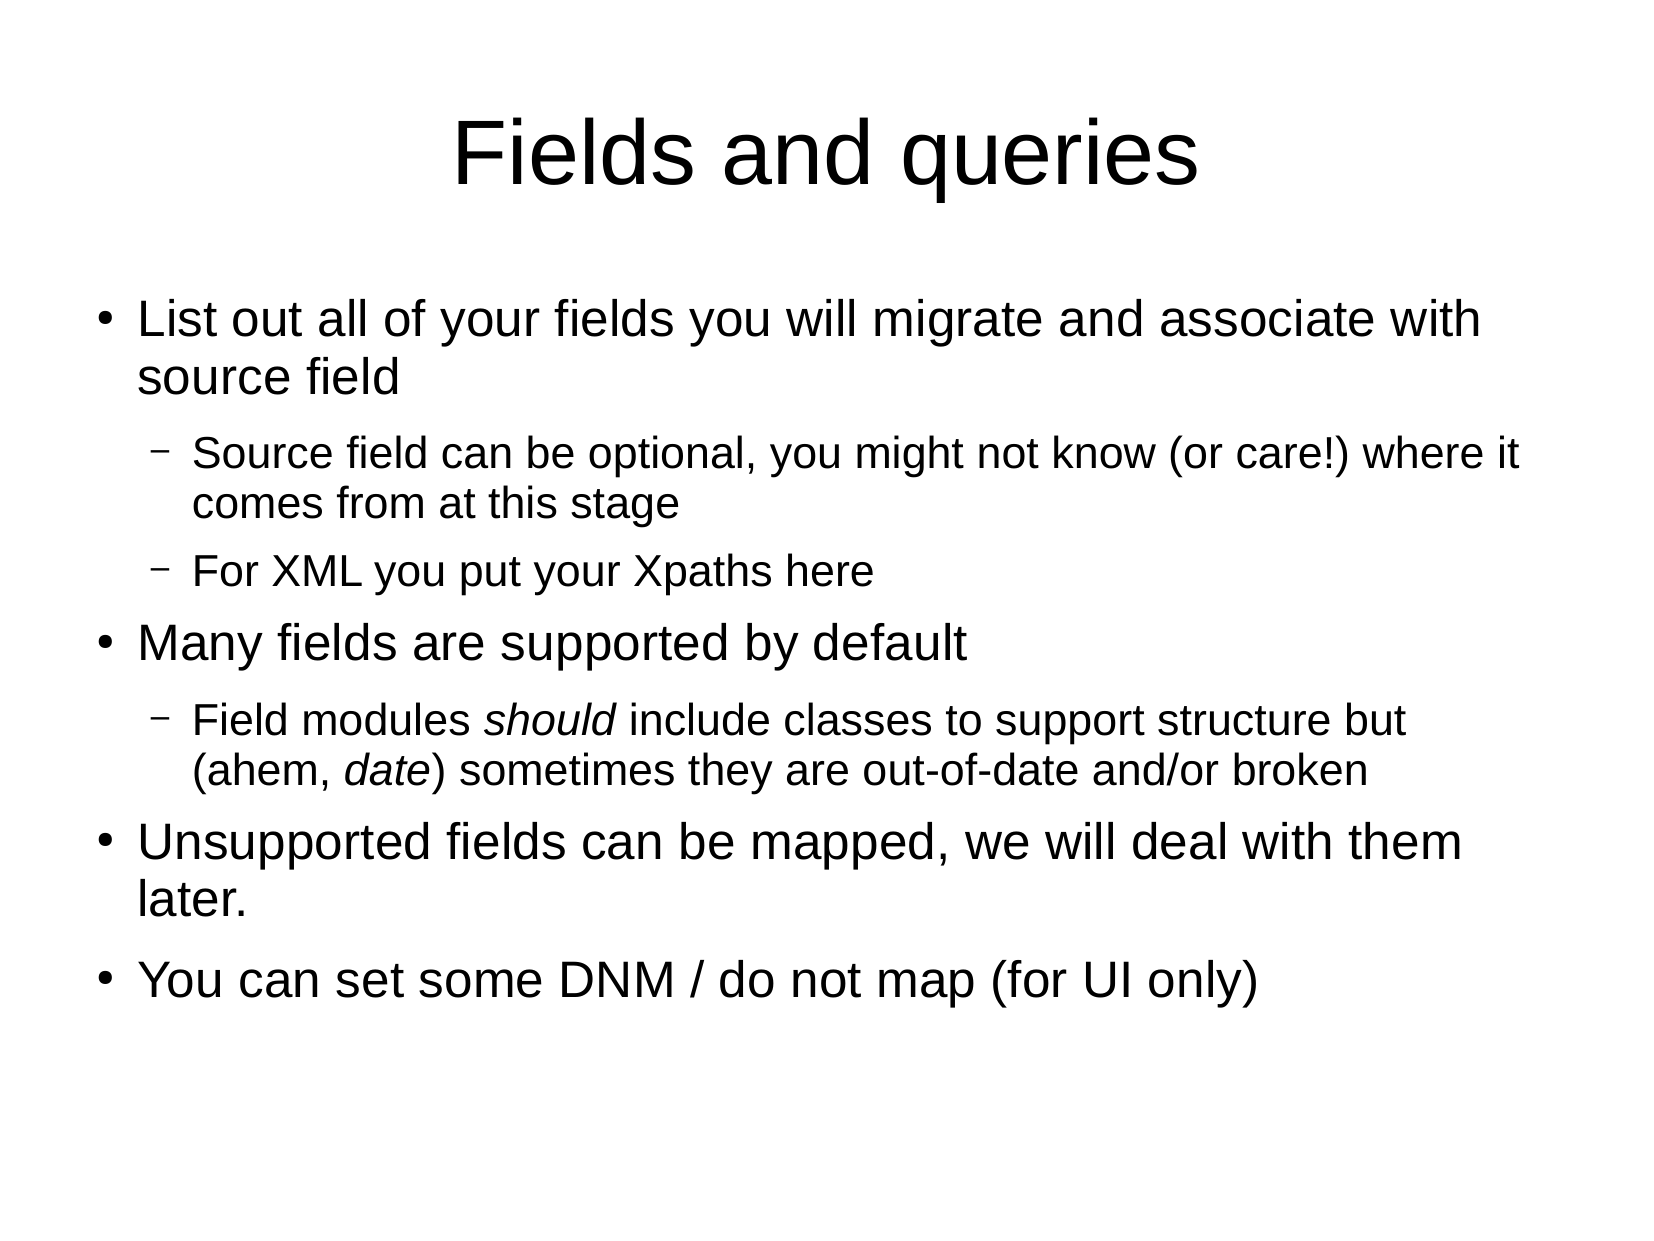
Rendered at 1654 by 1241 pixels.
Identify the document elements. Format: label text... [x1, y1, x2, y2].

title Fields and queries [82, 49, 1571, 257]
list List out all of your fields you will migrate and associate with source field Source field can be optional, you might not know (or care!) where it comes from at this stage For XML you put your Xpaths here Many fields are supported by default Field modules should include classes to support structure but (ahem, date) sometimes they are out-of-date and/or broken Unsupported fields can be mapped, we will deal with them later. You can set some DNM / do not map (for UI only) [82, 290, 1538, 1010]
